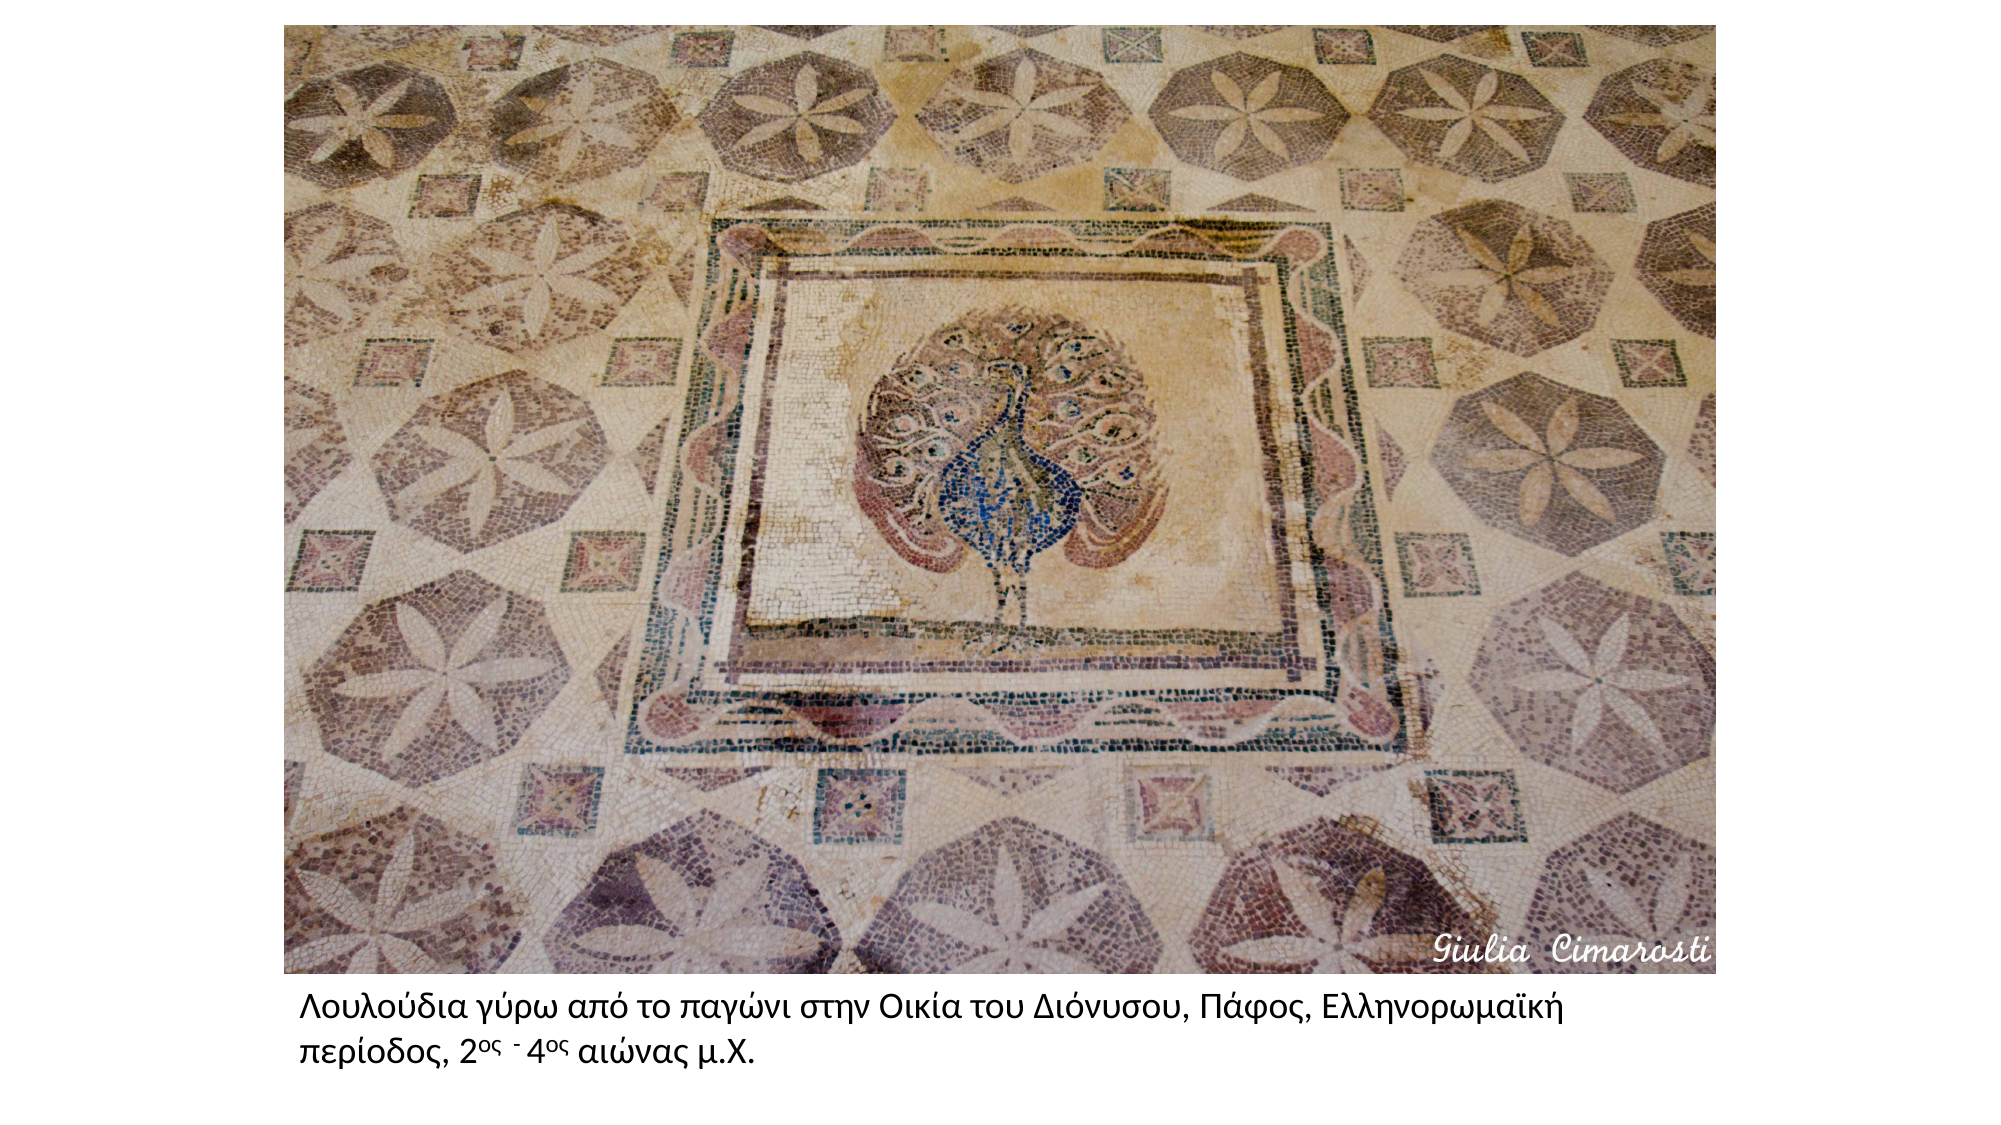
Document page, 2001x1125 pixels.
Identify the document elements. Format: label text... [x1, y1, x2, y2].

text_box Λουλούδια γύρω από το παγώνι στην Οικία του Διόνυσου, Πάφος, Ελληνορωμαϊκή περίοδος, 2ος - 4ος αιώνας μ.Χ. [285, 974, 1715, 1079]
picture [284, 26, 1716, 974]
